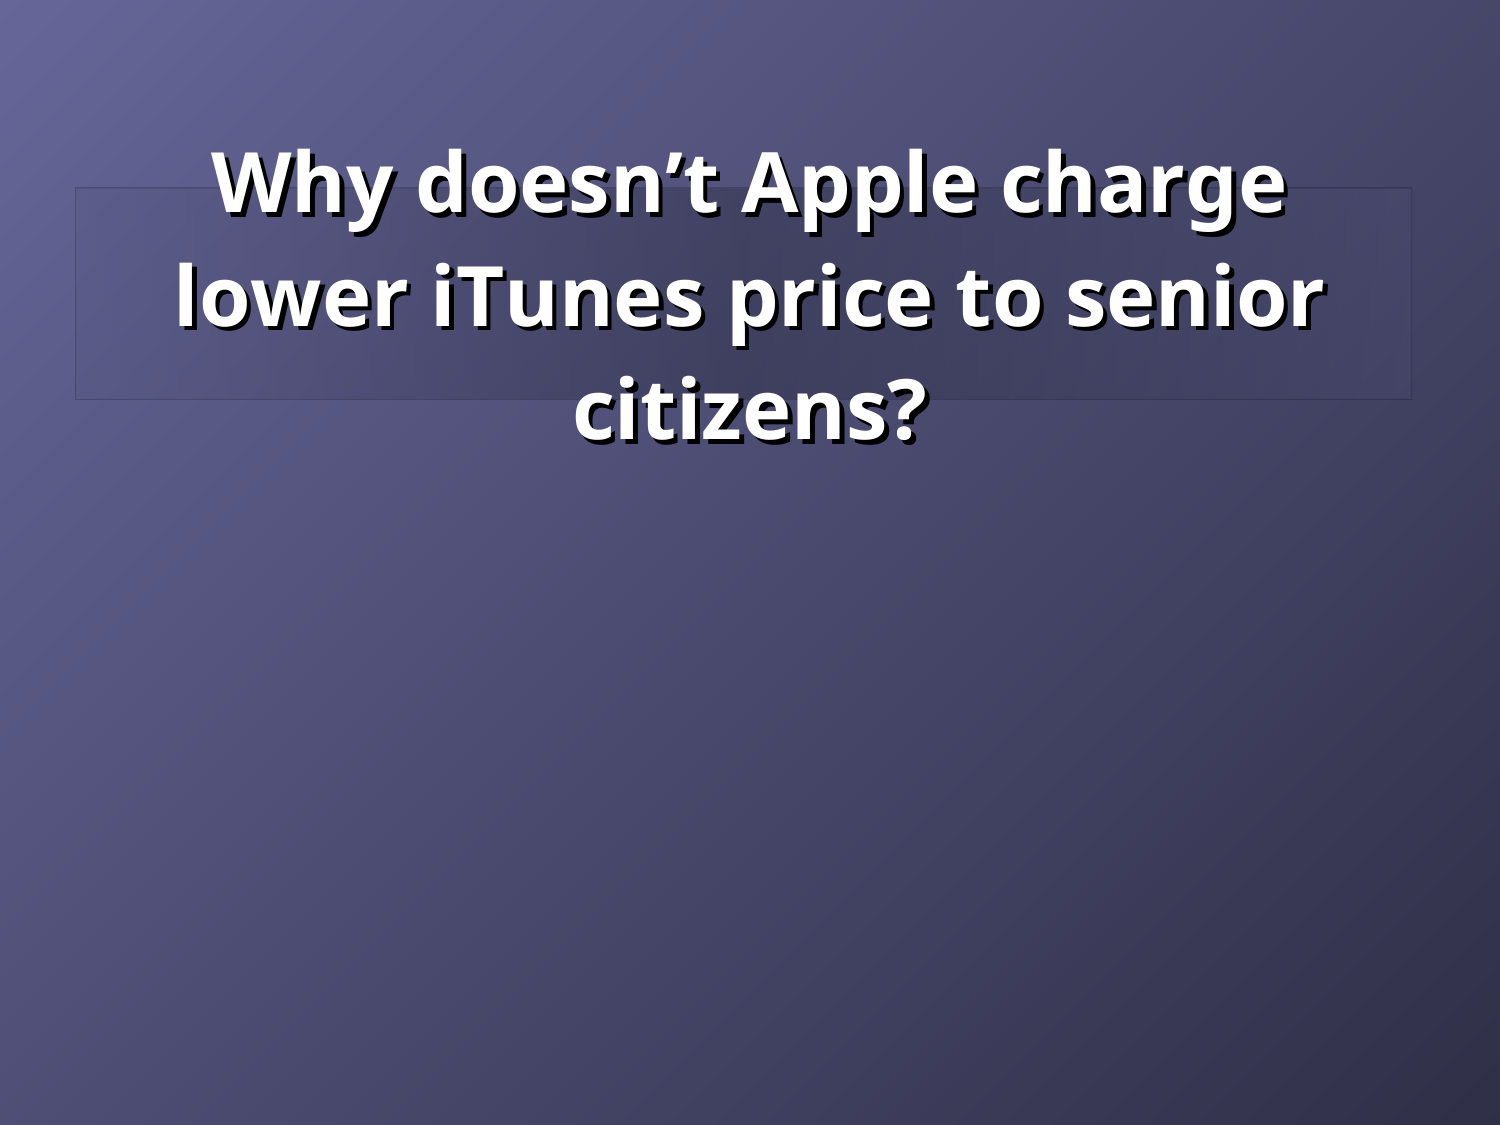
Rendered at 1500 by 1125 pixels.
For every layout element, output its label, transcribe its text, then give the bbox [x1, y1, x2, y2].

title Why doesn’t Apple charge lower iTunes price to senior citizens? [75, 186, 1426, 402]
